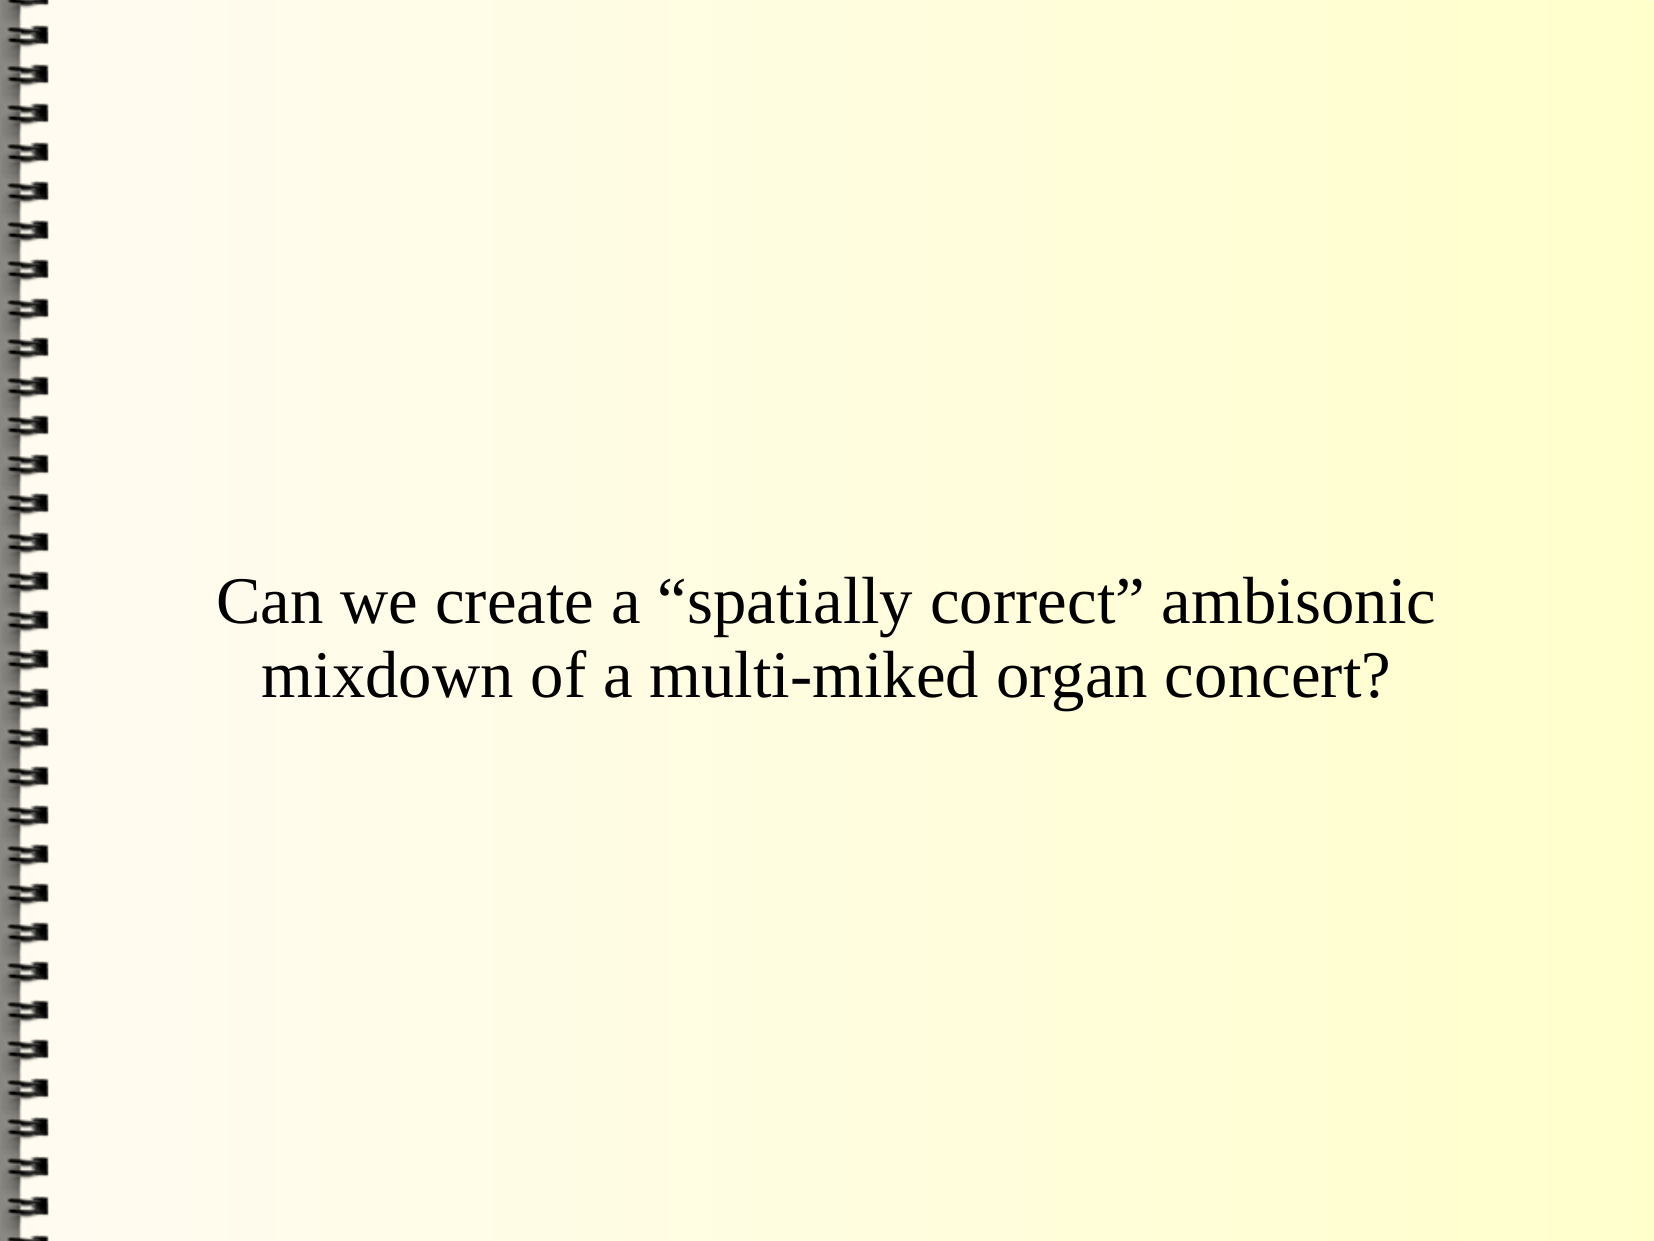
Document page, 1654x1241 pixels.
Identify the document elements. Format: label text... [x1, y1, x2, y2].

picture [0, 0, 1654, 1241]
subtitle Can we create a “spatially correct” ambisonic mixdown of a multi-miked organ concert? [121, 112, 1534, 1164]
